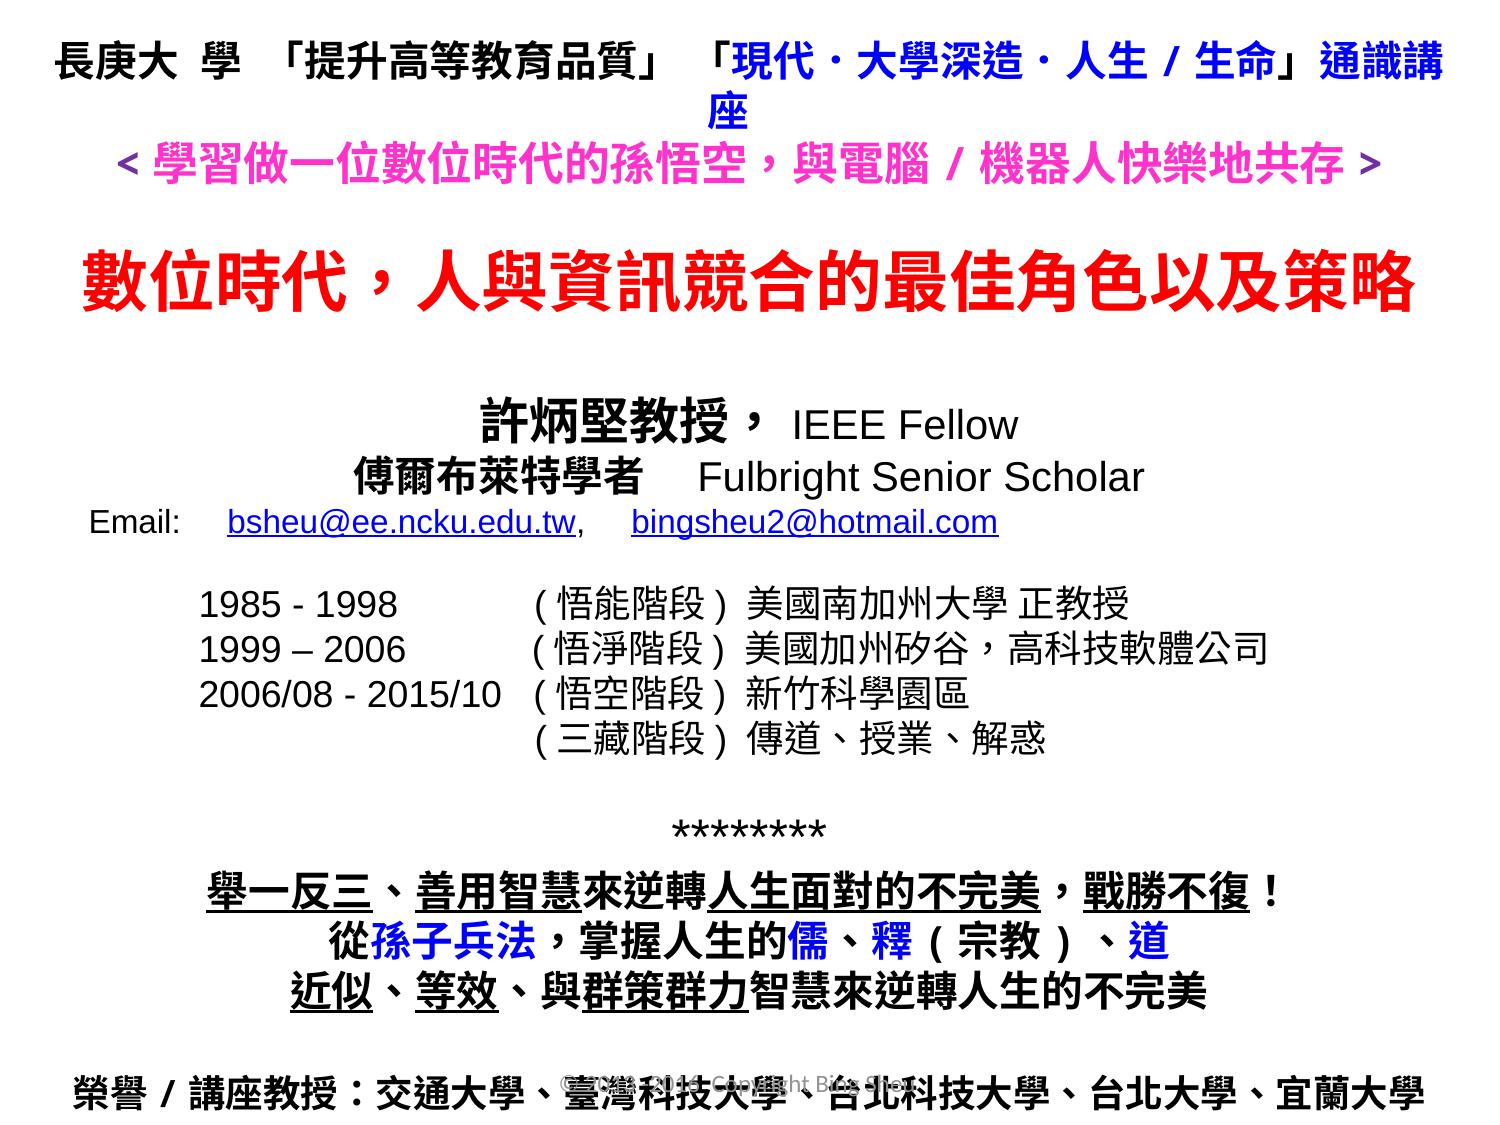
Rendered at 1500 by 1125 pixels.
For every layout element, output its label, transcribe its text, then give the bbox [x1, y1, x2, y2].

footer © 2013 -2016 Copyright Bing Sheu [500, 1052, 975, 1113]
text_box 長庚大 學 「提升高等教育品質」 「現代．大學深造．人生/生命」通識講座 <學習做一位數位時代的孫悟空，與電腦/機器人快樂地共存> 數位時代，人與資訊競合的最佳角色以及策略 許炳堅教授，IEEE Fellow 傅爾布萊特學者 Fulbright Senior Scholar Email: bsheu@ee.ncku.edu.tw, bingsheu2@hotmail.com 1985 - 1998 (悟能階段) 美國南加州大學 正教授 1999 – 2006 (悟淨階段) 美國加州矽谷，高科技軟體公司 2006/08 - 2015/10 (悟空階段) 新竹科學園區 (三藏階段) 傳道、授業、解惑 ******** 舉一反三、善用智慧來逆轉人生面對的不完美，戰勝不復！ 從孫子兵法，掌握人生的儒、釋(宗教)、道 近似、等效、與群策群力智慧來逆轉人生的不完美 榮譽/講座教授：交通大學、臺灣科技大學、台北科技大學、台北大學、宜蘭大學 [36, 27, 1462, 1123]
